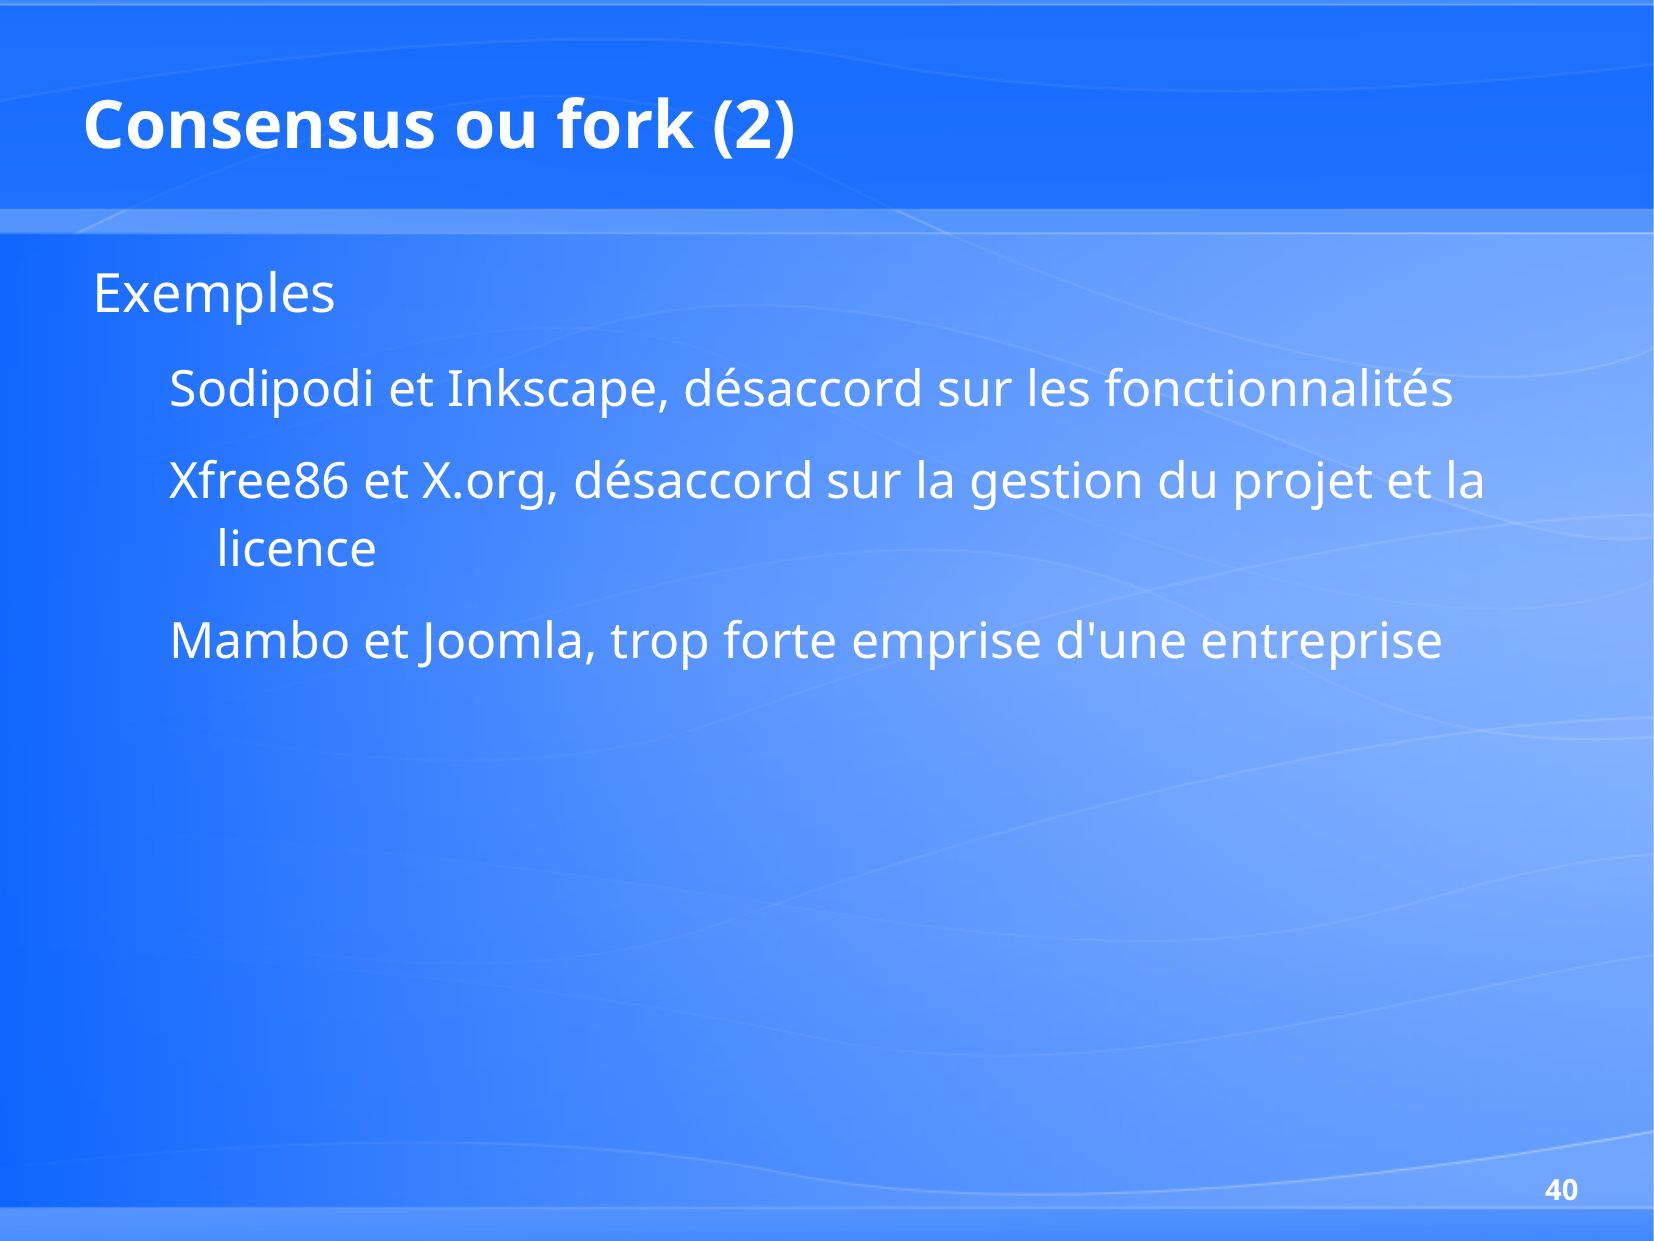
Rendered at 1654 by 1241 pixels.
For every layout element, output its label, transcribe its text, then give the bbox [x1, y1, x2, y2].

title Consensus ou fork (2) [23, 15, 1625, 229]
picture [0, 0, 1654, 1241]
list Exemples Sodipodi et Inkscape, désaccord sur les fonctionnalités Xfree86 et X.org, désaccord sur la gestion du projet et la licence Mambo et Joomla, trop forte emprise d'une entreprise [75, 255, 1564, 1073]
